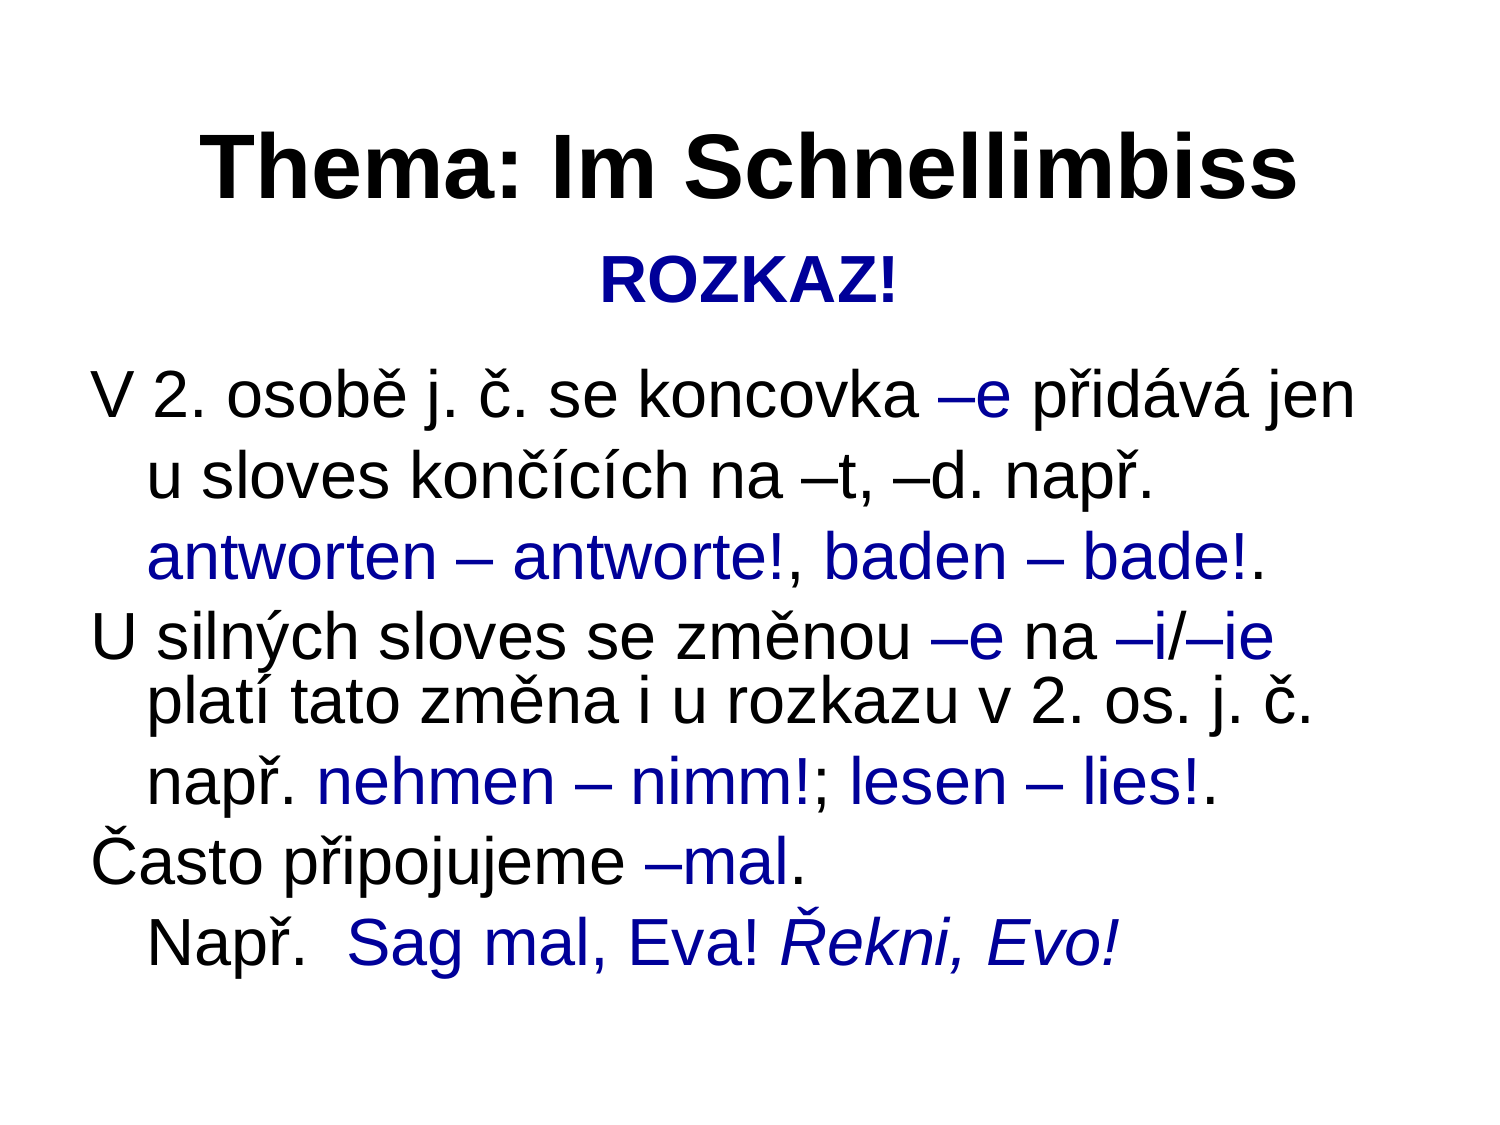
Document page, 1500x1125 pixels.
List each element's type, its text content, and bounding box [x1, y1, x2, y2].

title Thema: Im Schnellimbiss [75, 47, 1426, 243]
list ROZKAZ! V 2. osobě j. č. se koncovka –e přidává jen u sloves končících na –t, –d. např. antworten – antworte!, baden – bade!. U silných sloves se změnou –e na –i/–ie platí tato změna i u rozkazu v 2. os. j. č. např. nehmen – nimm!; lesen – lies!. Často připojujeme –mal. Např. Sag mal, Eva! Řekni, Evo! [75, 243, 1426, 1071]
